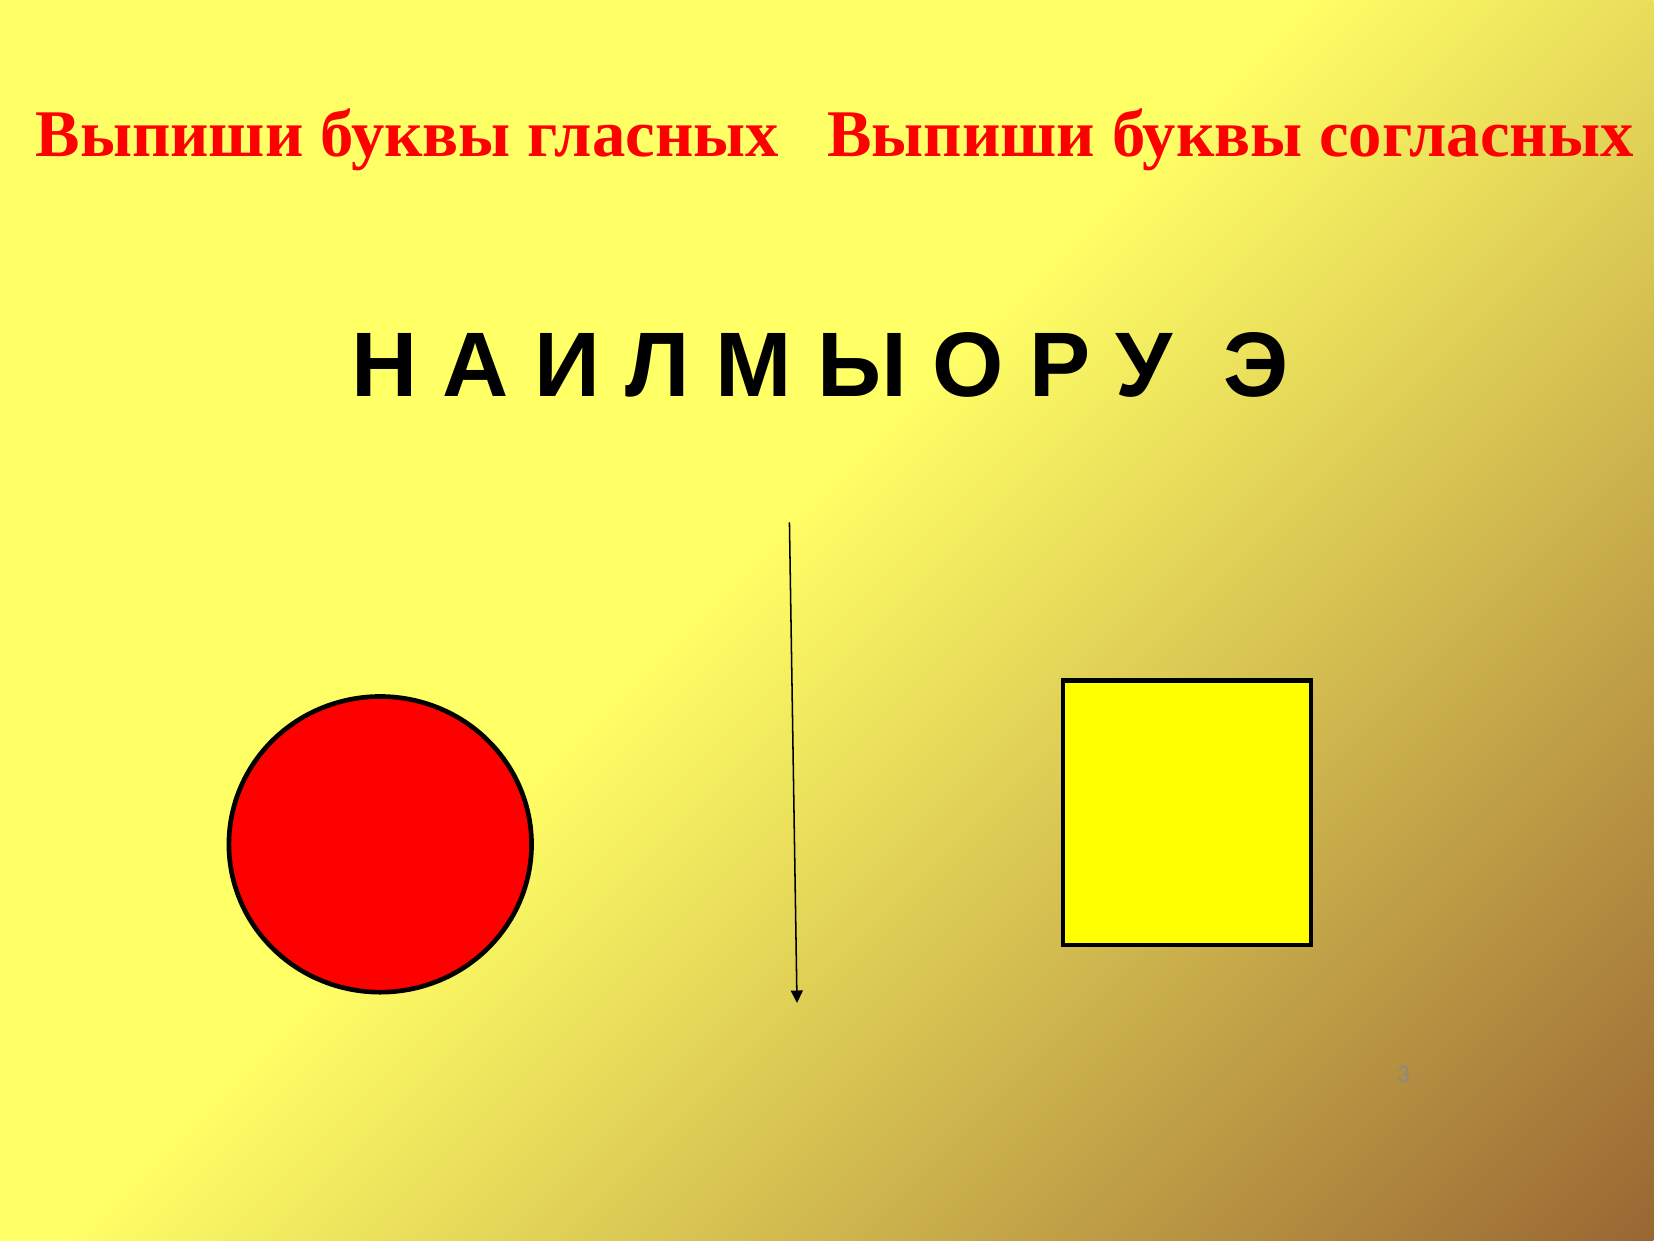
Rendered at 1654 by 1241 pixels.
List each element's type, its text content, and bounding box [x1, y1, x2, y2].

text_box [1062, 680, 1312, 945]
text_box <номер> [1074, 1042, 1426, 1103]
text_box Выпиши буквы гласных [0, 82, 795, 179]
title Н А И Л М Ы О Р У Э [166, 238, 1442, 481]
text_box [228, 696, 532, 993]
text_box Выпиши буквы согласных [777, 81, 1650, 178]
